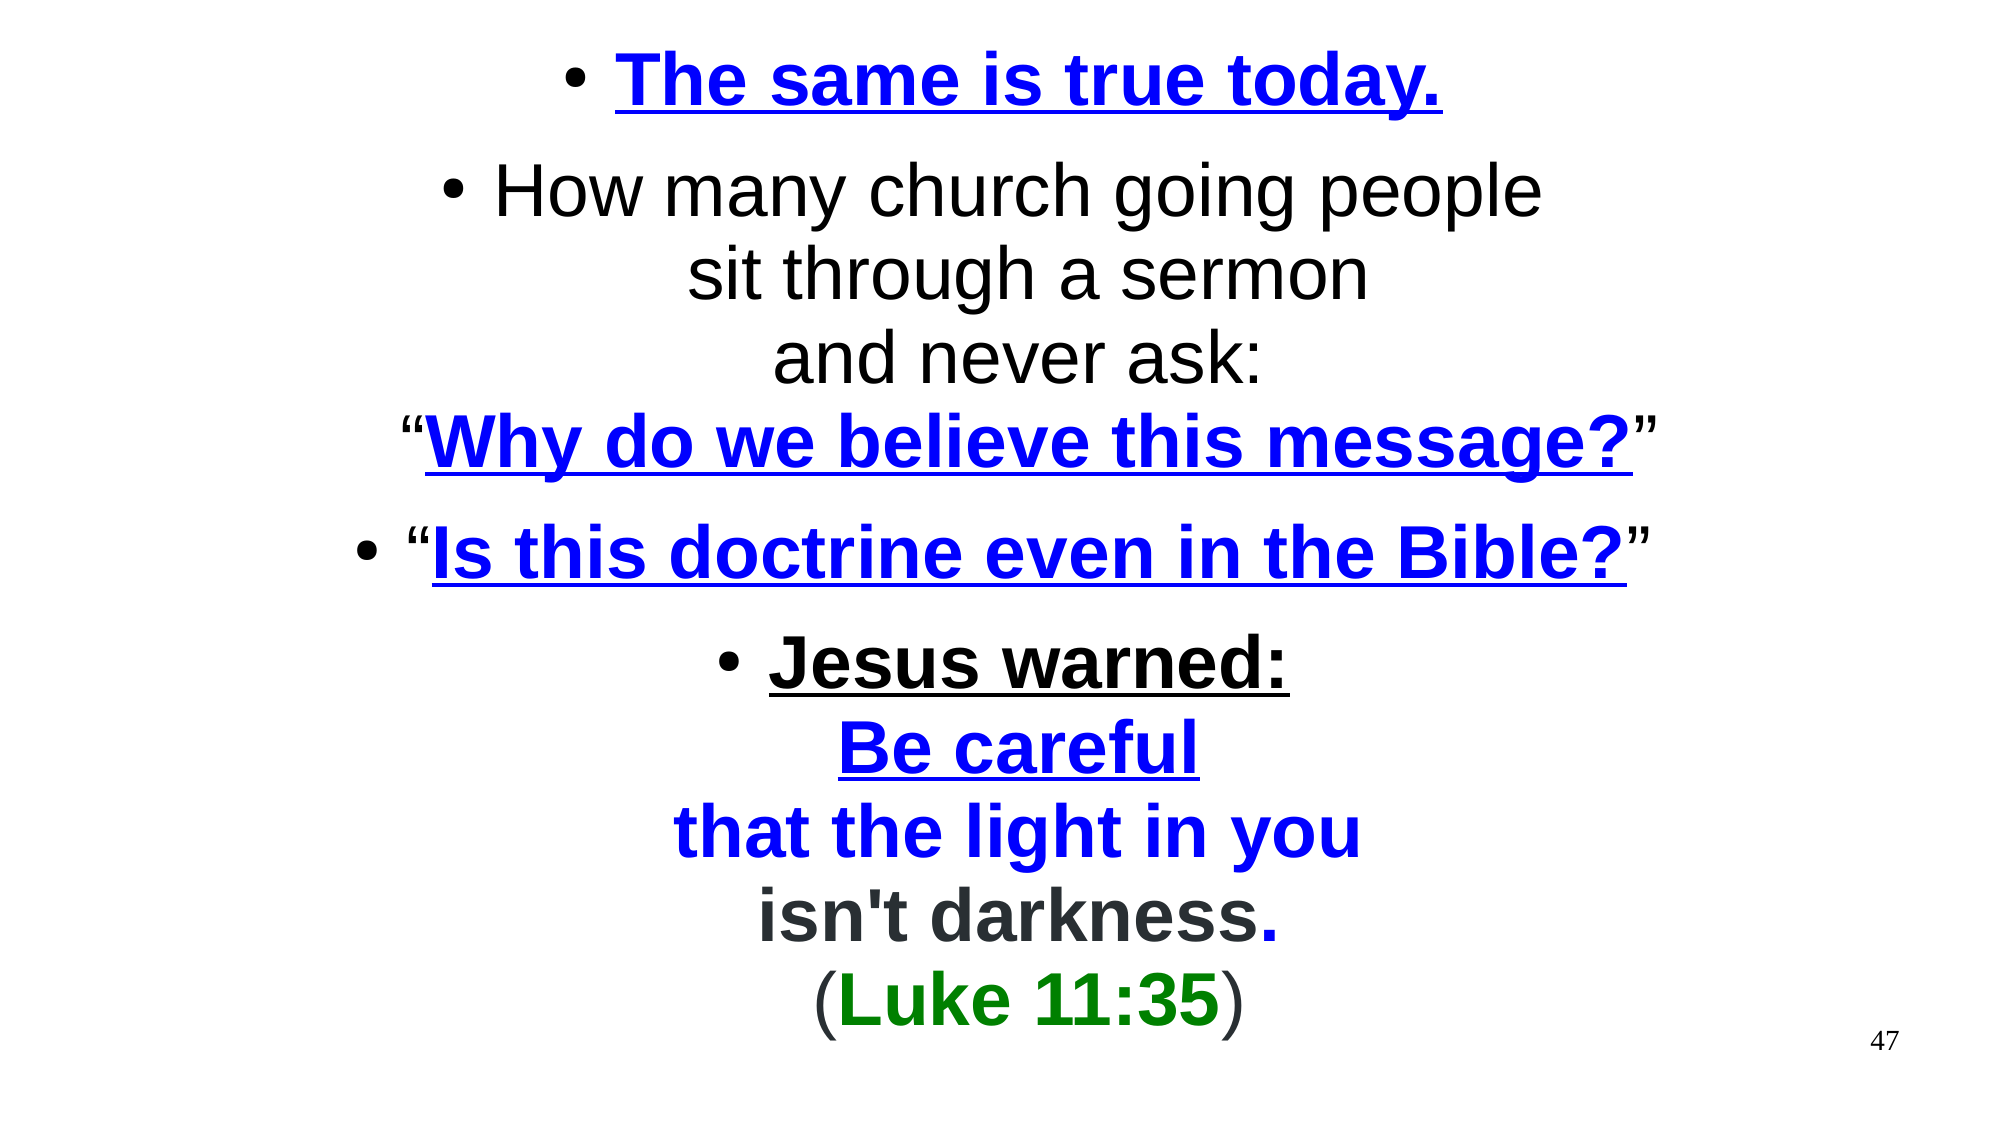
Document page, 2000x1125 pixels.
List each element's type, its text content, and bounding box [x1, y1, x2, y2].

list The same is true today. How many church going people sit through a sermon and never ask: “Why do we believe this message?” “Is this doctrine even in the Bible?” Jesus warned: Be careful that the light in you isn't darkness. (Luke 11:35) [37, 37, 1951, 1088]
